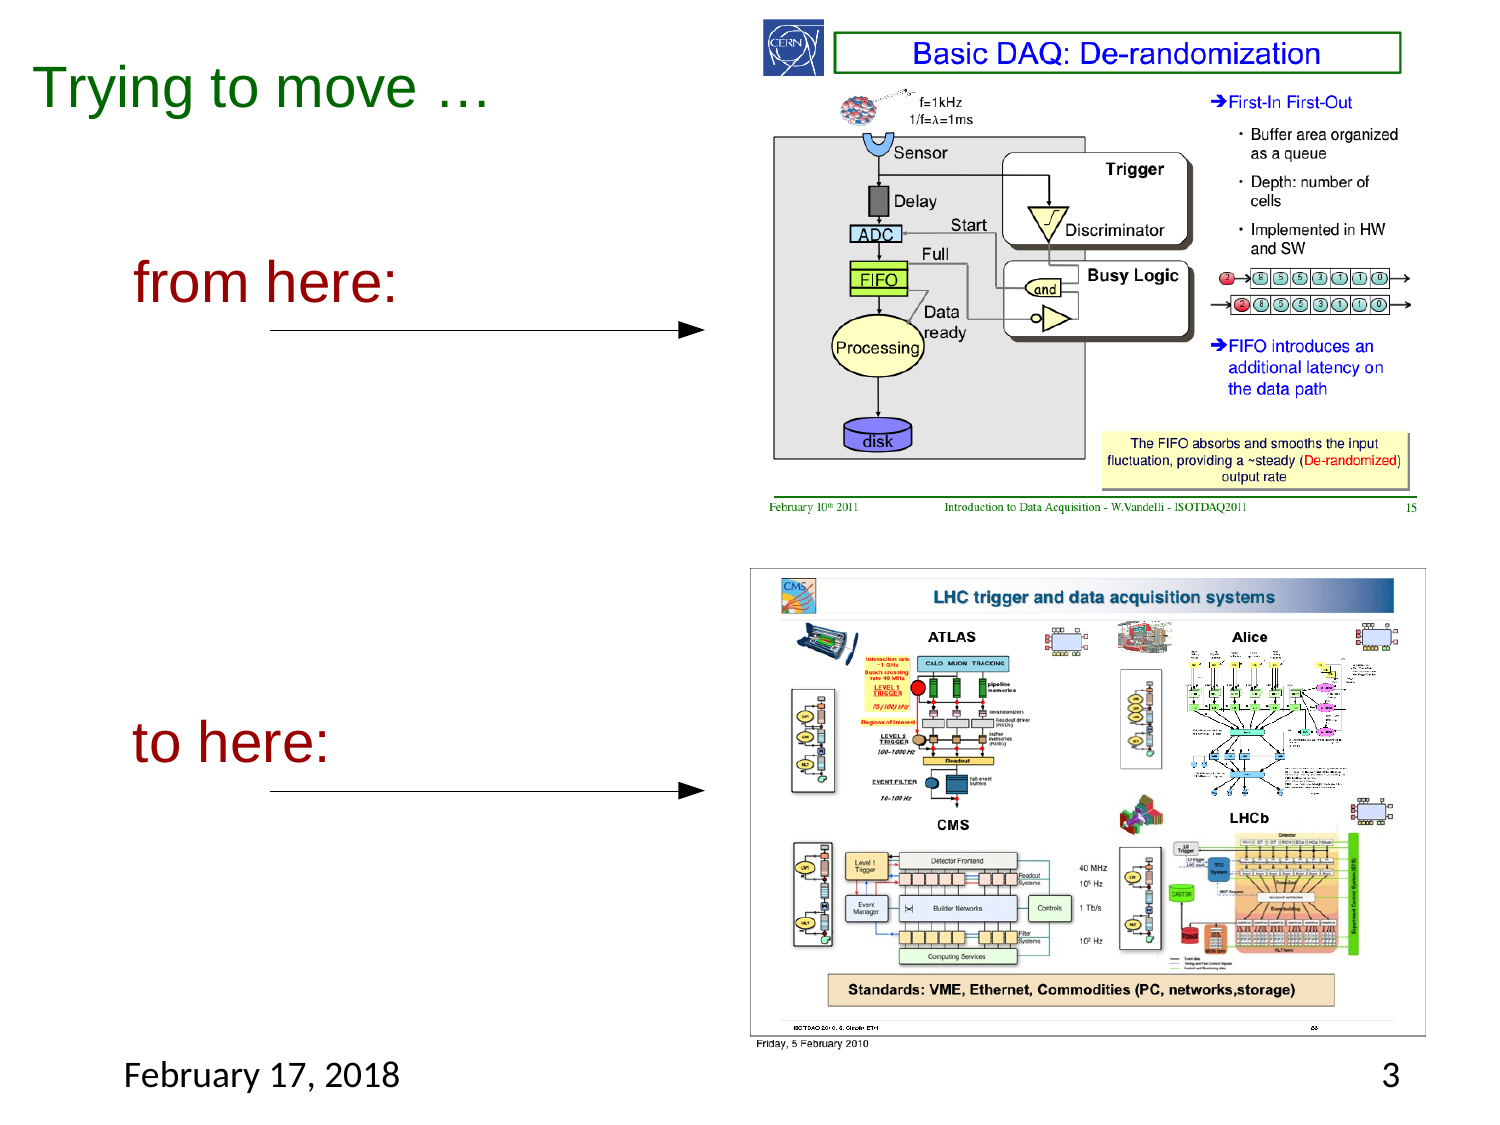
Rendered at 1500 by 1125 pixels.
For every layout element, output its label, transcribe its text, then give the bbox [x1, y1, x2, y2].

title from here: [118, 229, 593, 329]
picture [750, 568, 1426, 1053]
picture [758, 14, 1434, 521]
title Trying to move … [17, 18, 520, 150]
title to here: [118, 690, 593, 789]
